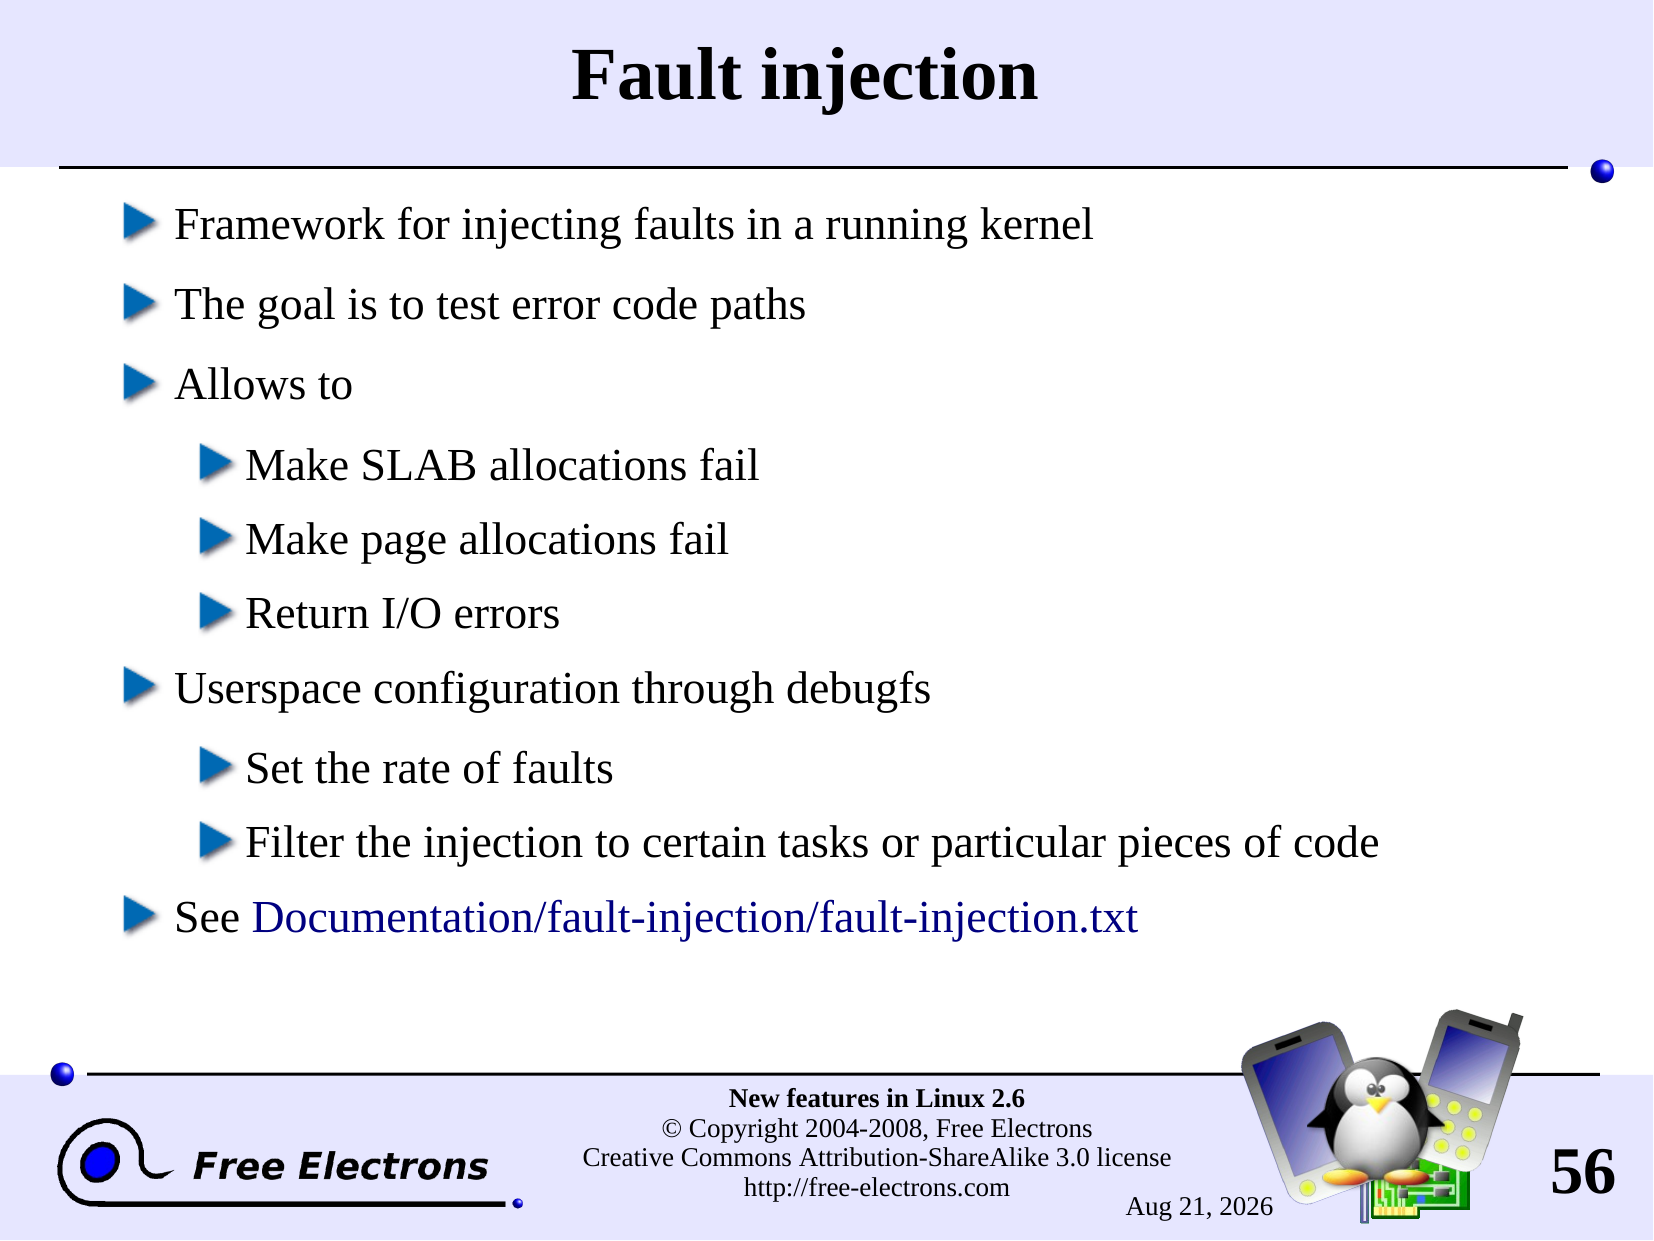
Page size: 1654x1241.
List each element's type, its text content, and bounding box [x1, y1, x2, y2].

list Framework for injecting faults in a running kernel The goal is to test error code paths Allows to Make SLAB allocations fail Make page allocations fail Return I/O errors Userspace configuration through debugfs Set the rate of faults Filter the injection to certain tasks or particular pieces of code See Documentation/fault-injection/fault-injection.txt [103, 198, 1516, 1049]
picture [50, 1107, 527, 1216]
title Fault injection [60, 25, 1551, 124]
picture [1225, 1007, 1538, 1241]
